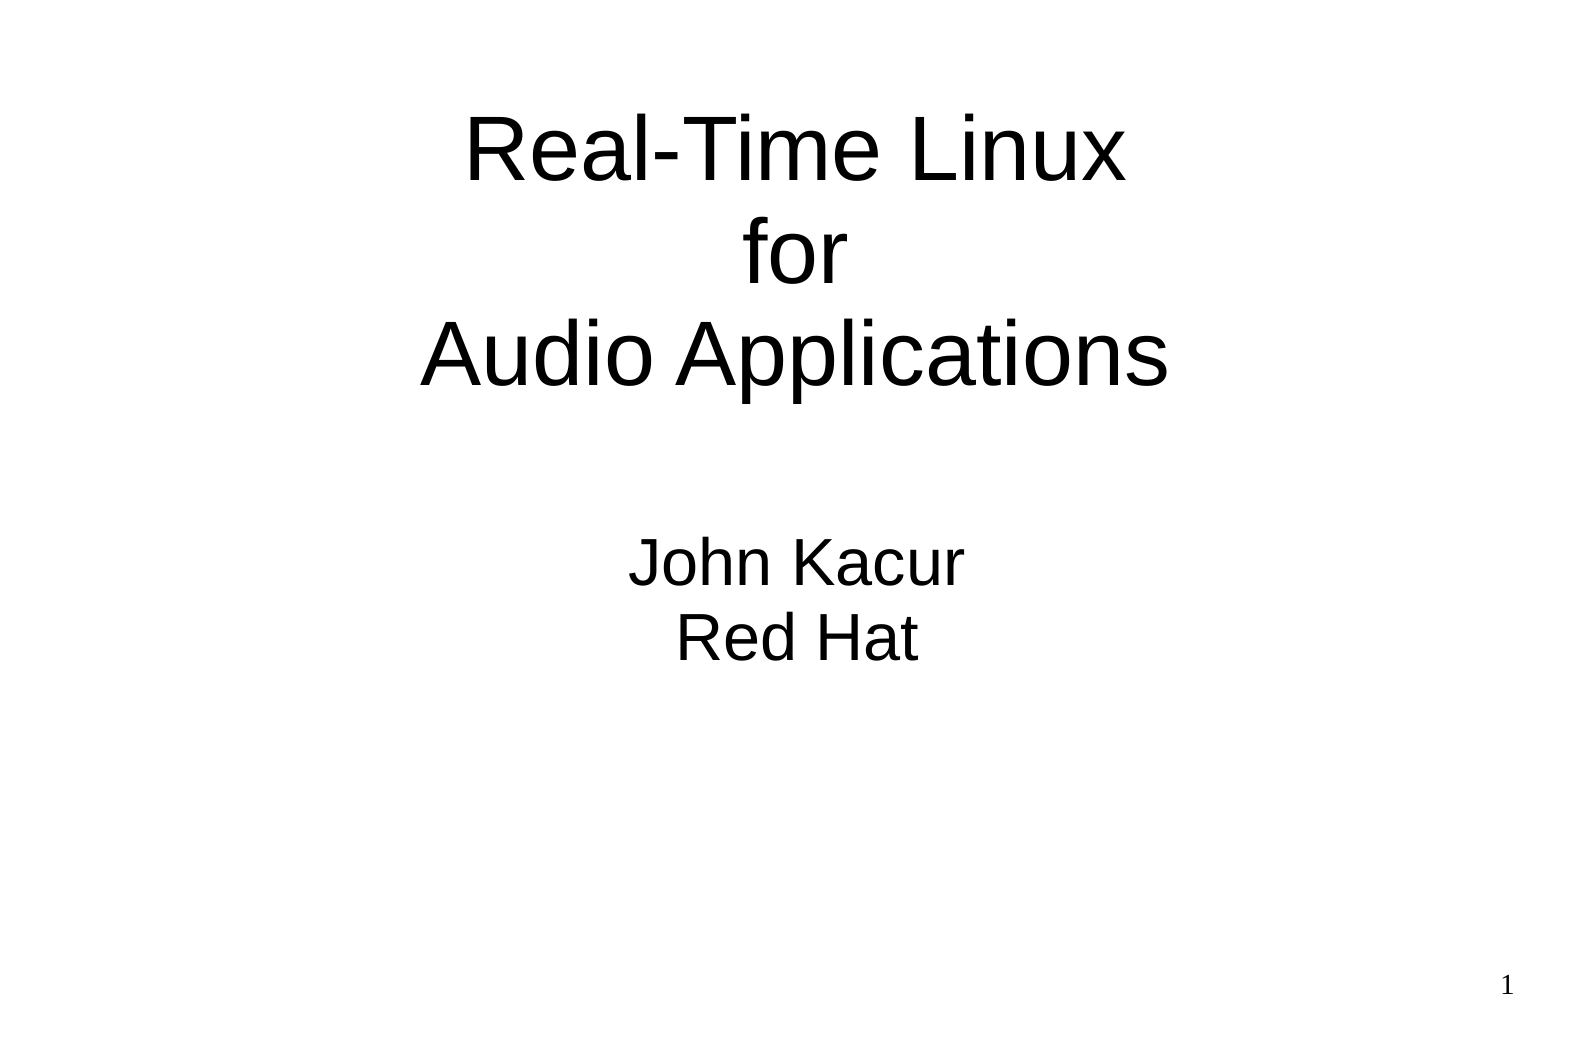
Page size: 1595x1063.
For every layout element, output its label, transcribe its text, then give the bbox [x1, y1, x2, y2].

title Real-Time Linux for Audio Applications [112, 97, 1480, 248]
subtitle John Kacur Red Hat [79, 248, 1515, 951]
